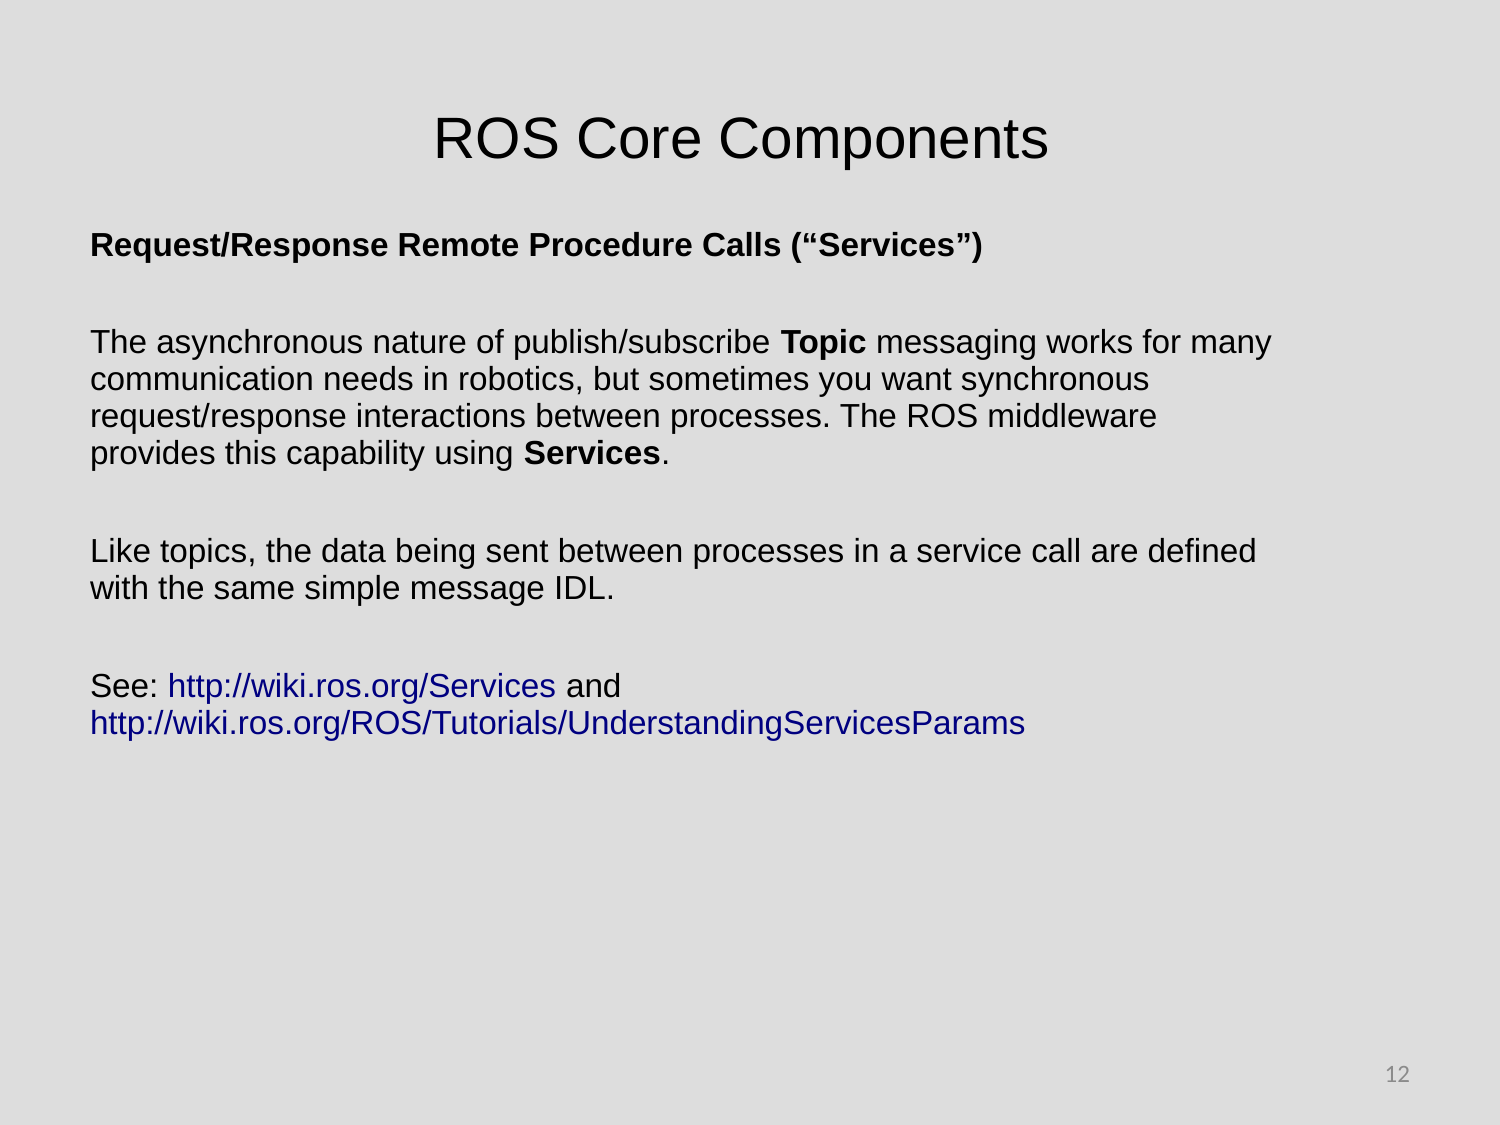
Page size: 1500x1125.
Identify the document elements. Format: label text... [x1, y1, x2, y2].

subtitle Request/Response Remote Procedure Calls (“Services”) The asynchronous nature of publish/subscribe Topic messaging works for many communication needs in robotics, but sometimes you want synchronous request/response interactions between processes. The ROS middleware provides this capability using Services. Like topics, the data being sent between processes in a service call are defined with the same simple message IDL. See: http://wiki.ros.org/Services and http://wiki.ros.org/ROS/Tutorials/UnderstandingServicesParams [90, 225, 1291, 826]
title ROS Core Components [75, 45, 1425, 233]
